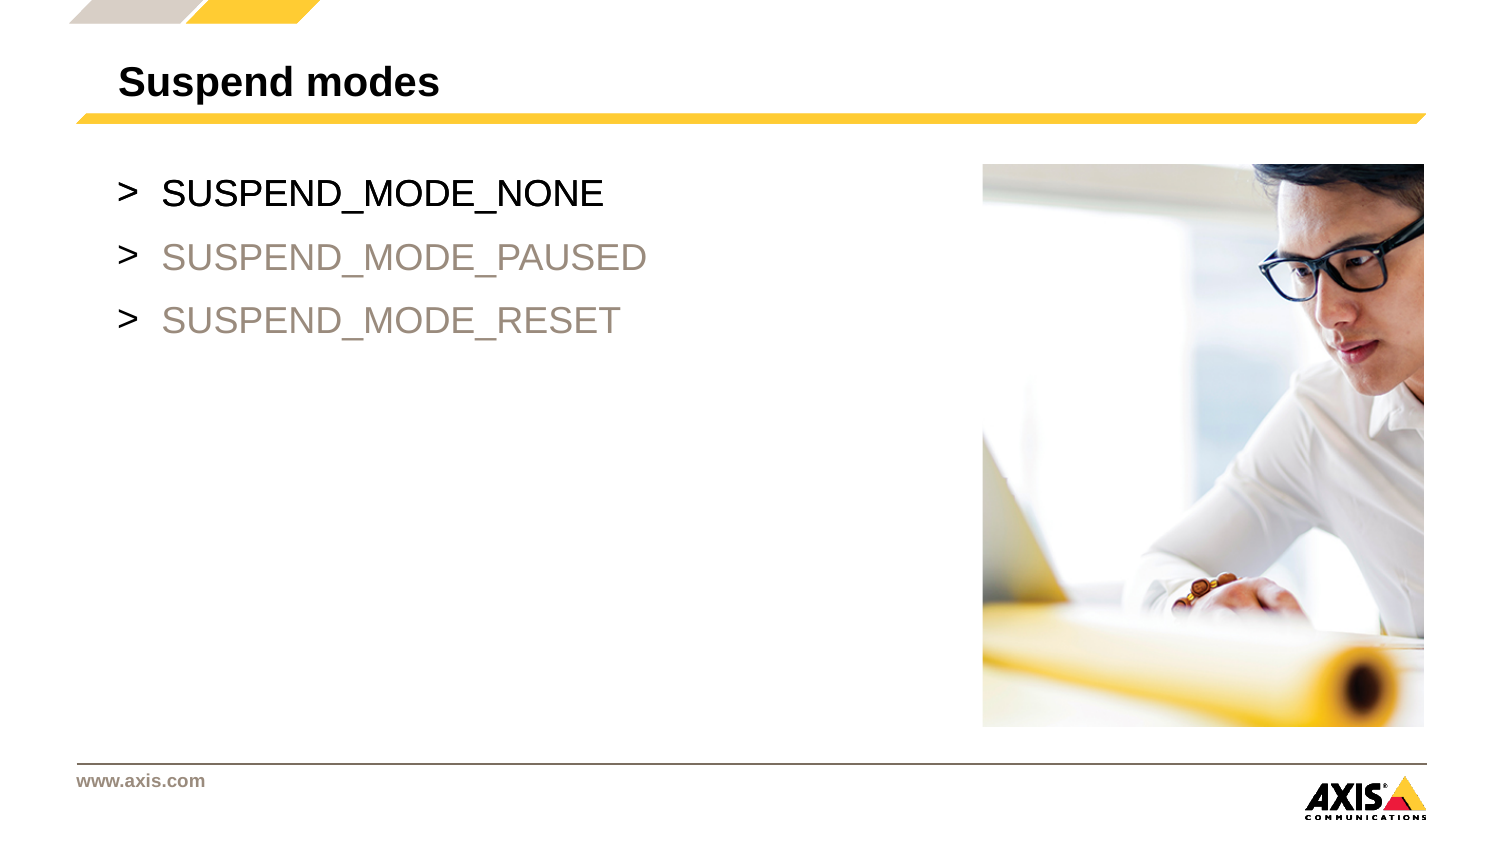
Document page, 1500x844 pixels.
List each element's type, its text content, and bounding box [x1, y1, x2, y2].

picture [982, 164, 1424, 727]
list SUSPEND_MODE_PAUSED [102, 225, 921, 288]
picture [1305, 776, 1426, 820]
list SUSPEND_MODE_NONE [102, 161, 921, 225]
list SUSPEND_MODE_RESET [102, 288, 921, 352]
title Suspend modes [103, 47, 1462, 108]
